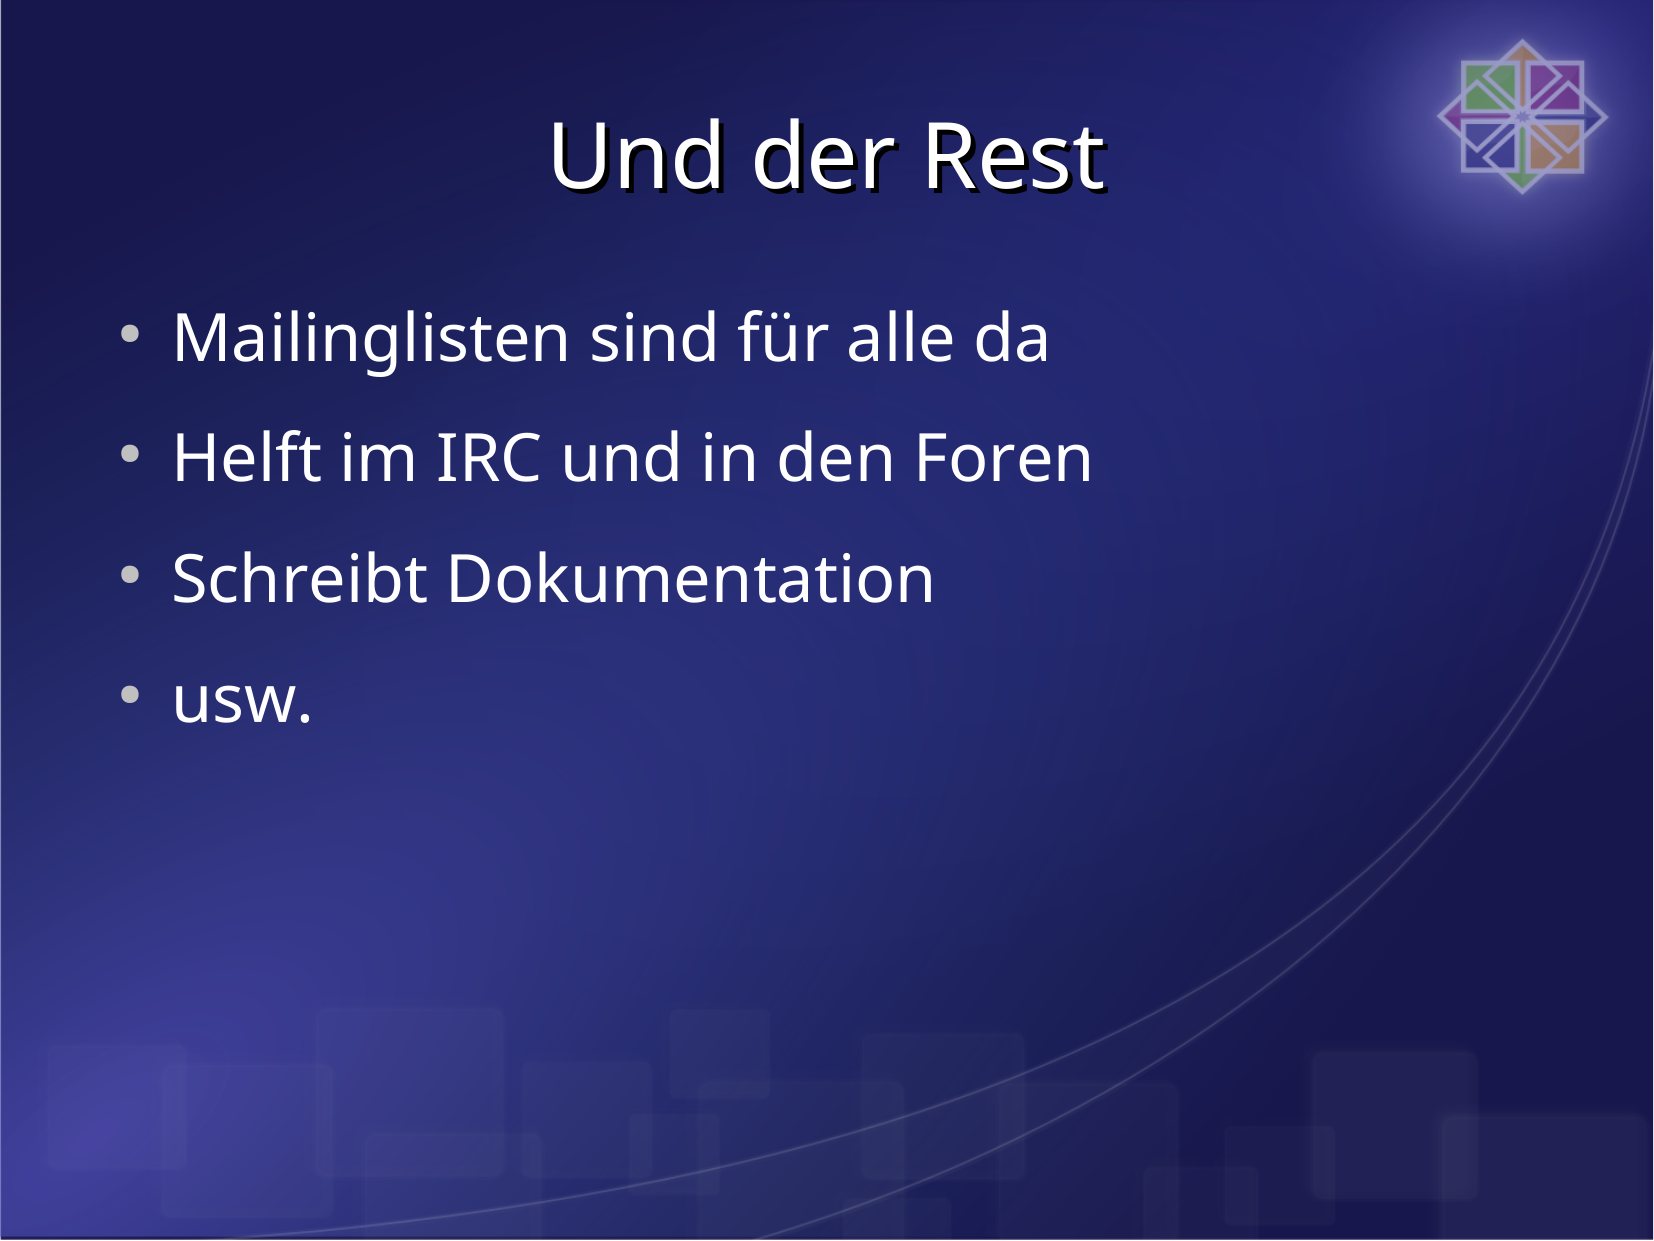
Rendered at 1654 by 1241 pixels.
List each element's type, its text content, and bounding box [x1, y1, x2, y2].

picture [0, 0, 1654, 1241]
title Und der Rest [82, 49, 1571, 257]
list Mailinglisten sind für alle da Helft im IRC und in den Foren Schreibt Dokumentation usw. [82, 290, 1571, 1095]
